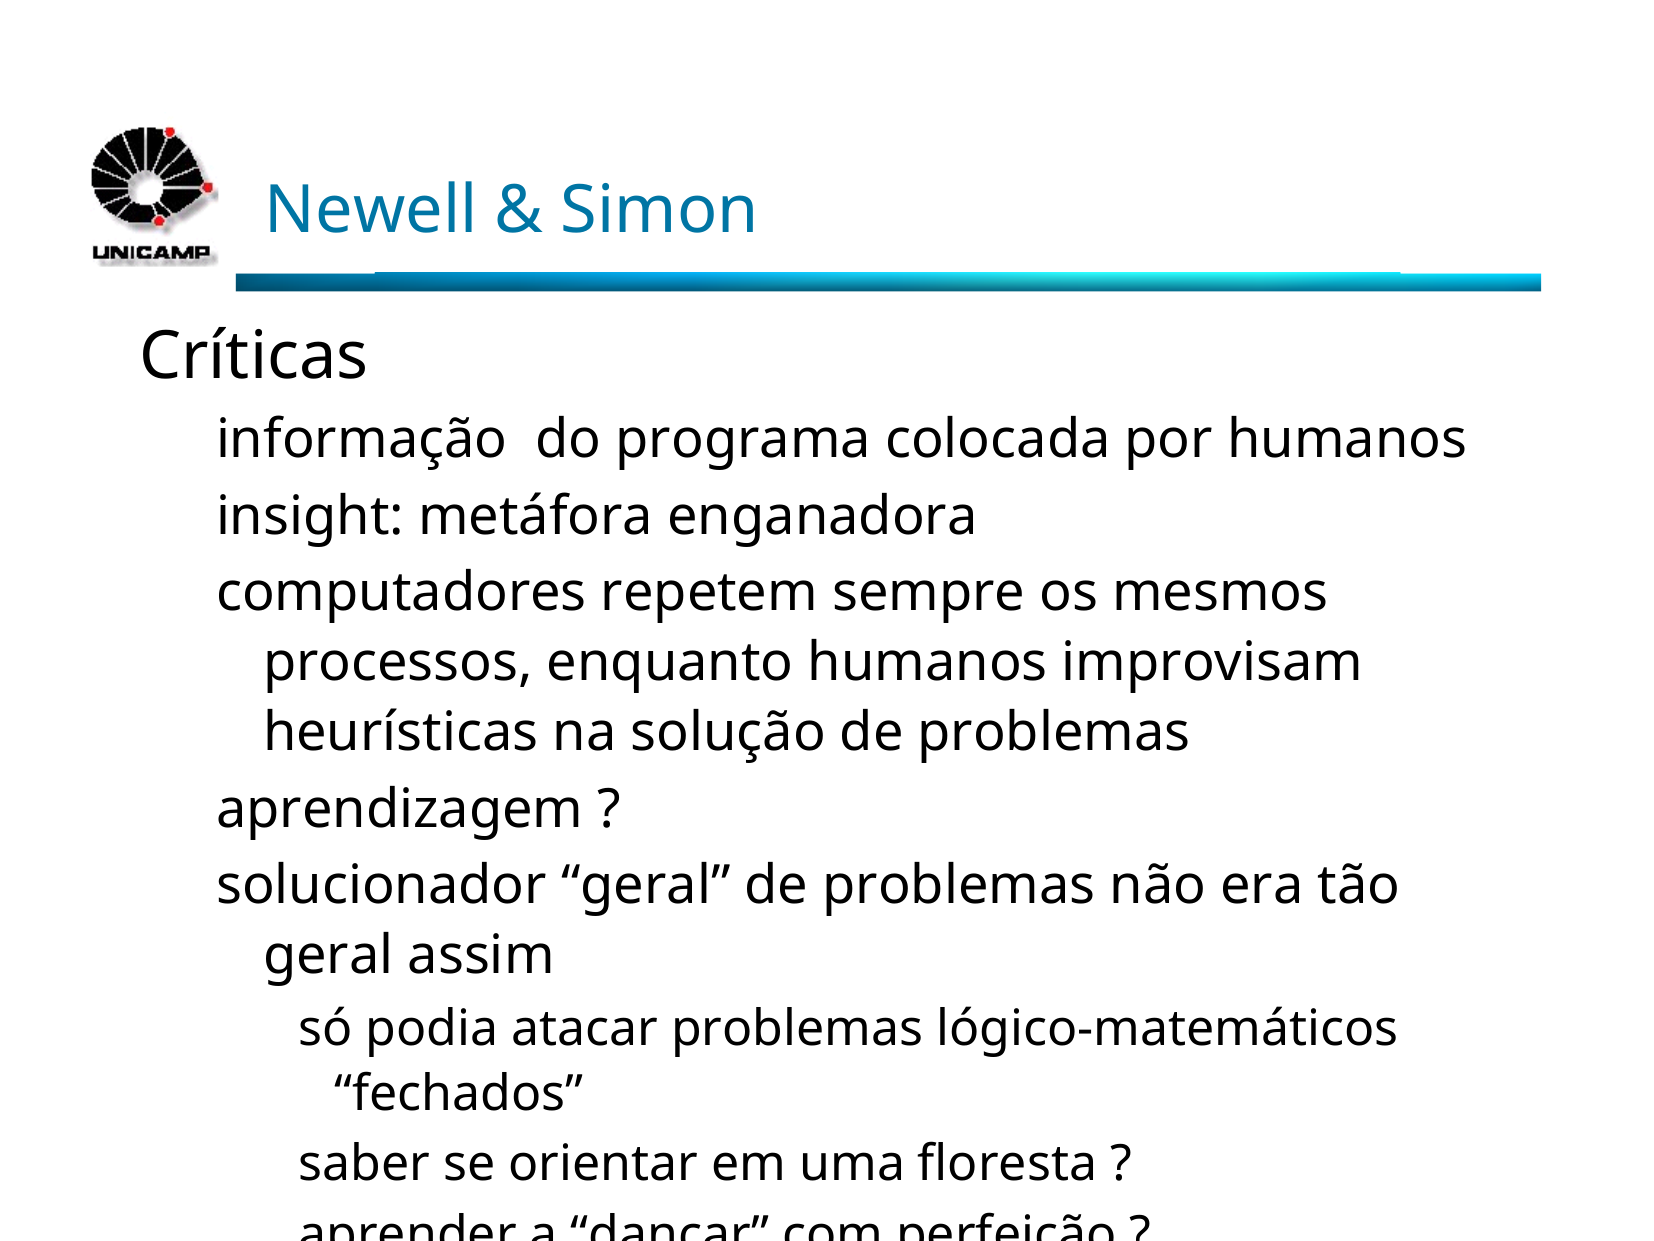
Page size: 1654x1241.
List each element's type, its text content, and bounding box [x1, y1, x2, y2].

picture [125, 272, 1654, 295]
title Newell & Simon [264, 42, 1534, 250]
list Críticas informação do programa colocada por humanos insight: metáfora enganadora computadores repetem sempre os mesmos processos, enquanto humanos improvisam heurísticas na solução de problemas aprendizagem ? solucionador “geral” de problemas não era tão geral assim só podia atacar problemas lógico-matemáticos “fechados” saber se orientar em uma floresta ? aprender a “dançar” com perfeição ? [121, 309, 1534, 1182]
